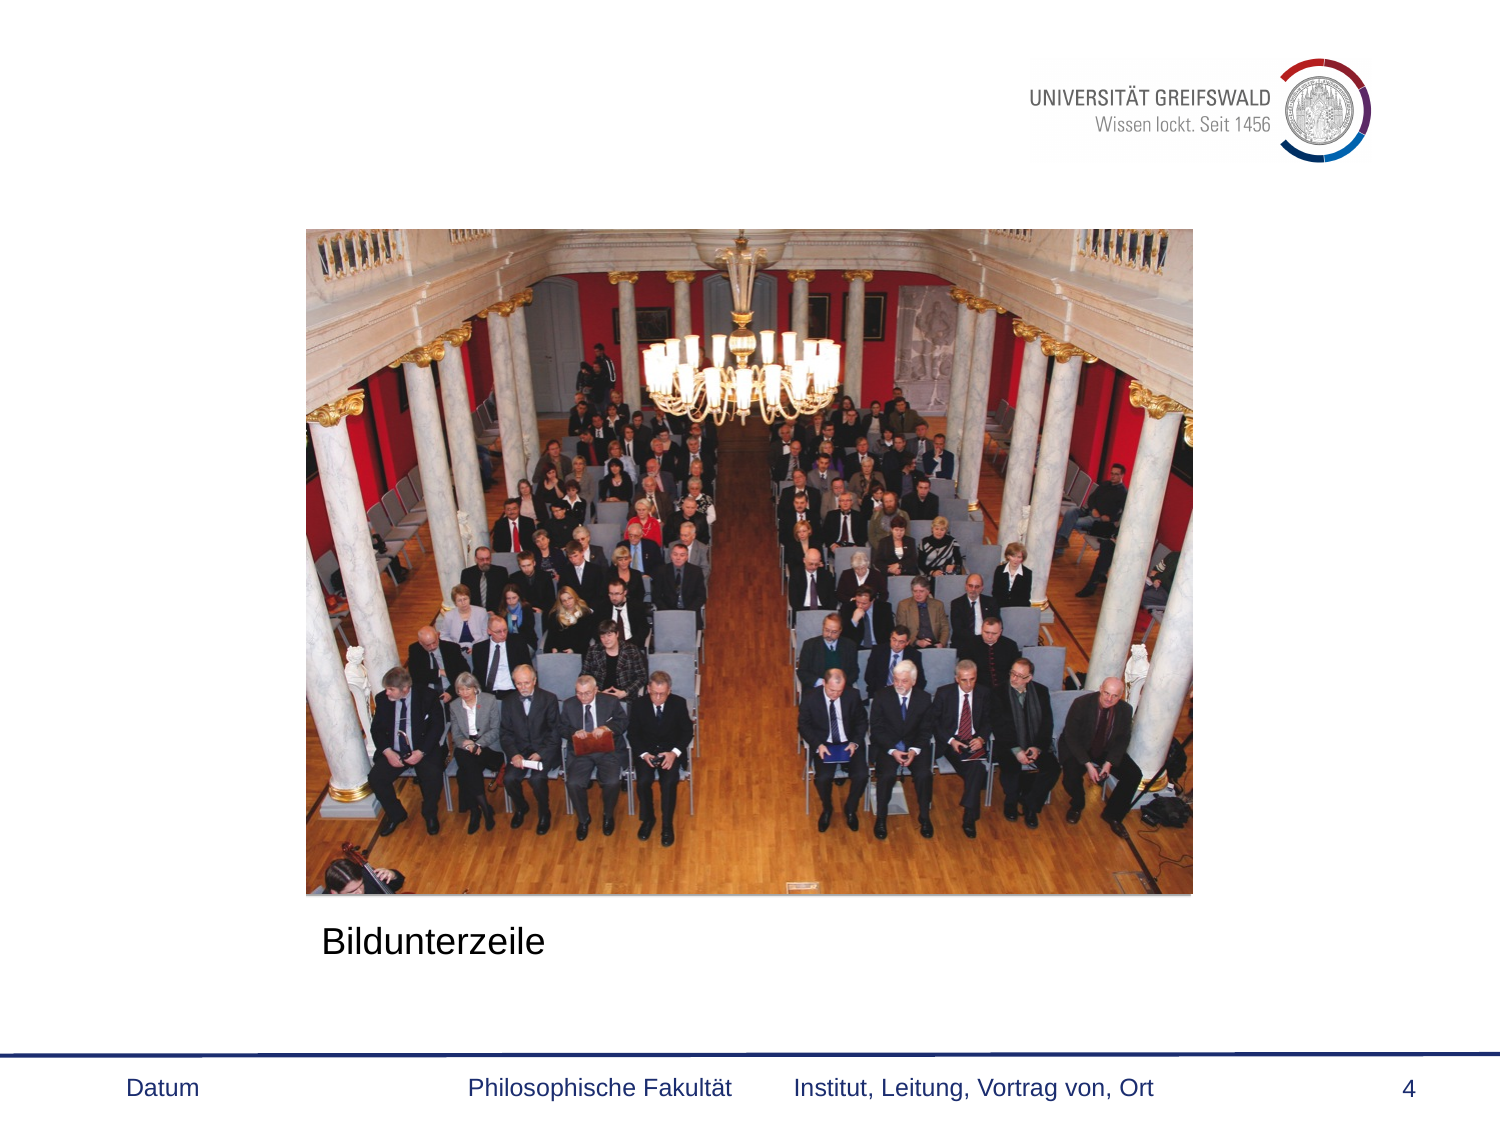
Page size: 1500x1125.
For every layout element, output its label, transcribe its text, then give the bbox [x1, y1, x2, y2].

text_box Bildunterzeile [306, 910, 1193, 971]
picture [1030, 58, 1372, 163]
picture [306, 229, 1193, 894]
